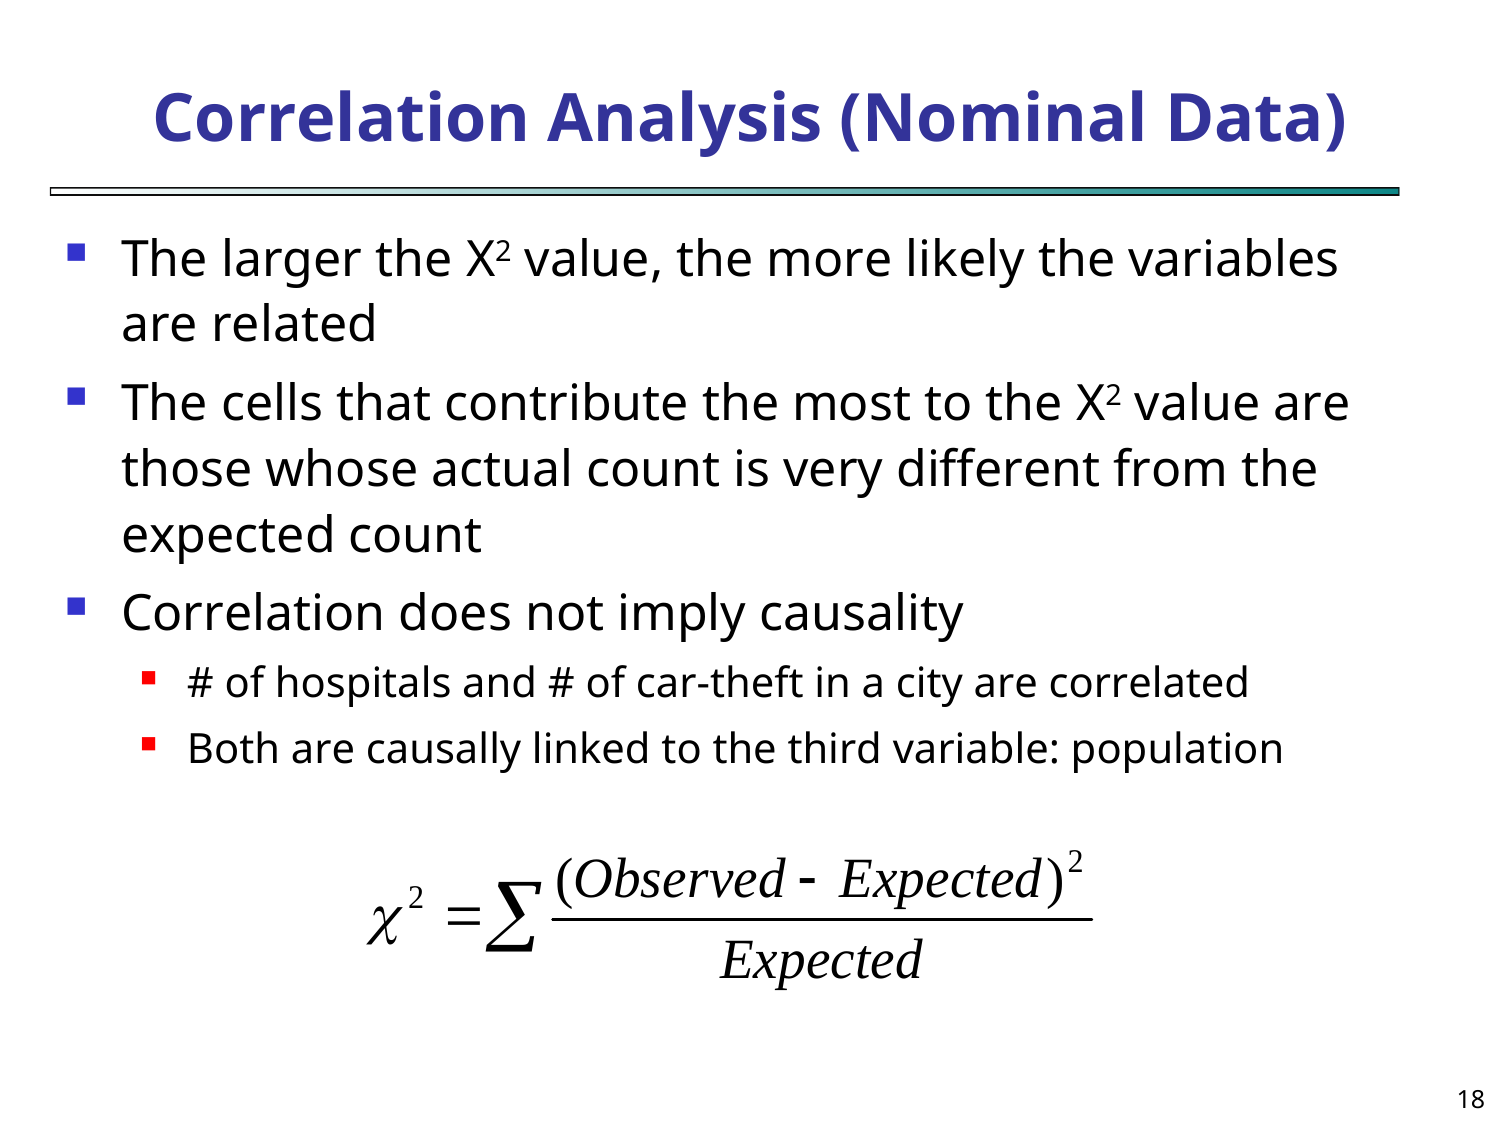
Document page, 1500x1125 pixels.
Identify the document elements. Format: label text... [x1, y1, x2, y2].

text_box [358, 834, 1104, 1001]
list The larger the Χ2 value, the more likely the variables are related The cells that contribute the most to the Χ2 value are those whose actual count is very different from the expected count Correlation does not imply causality # of hospitals and # of car-theft in a city are correlated Both are causally linked to the third variable: population [49, 212, 1425, 1063]
text_box 1 [1187, 1062, 1500, 1125]
title Correlation Analysis (Nominal Data) [0, 62, 1500, 163]
